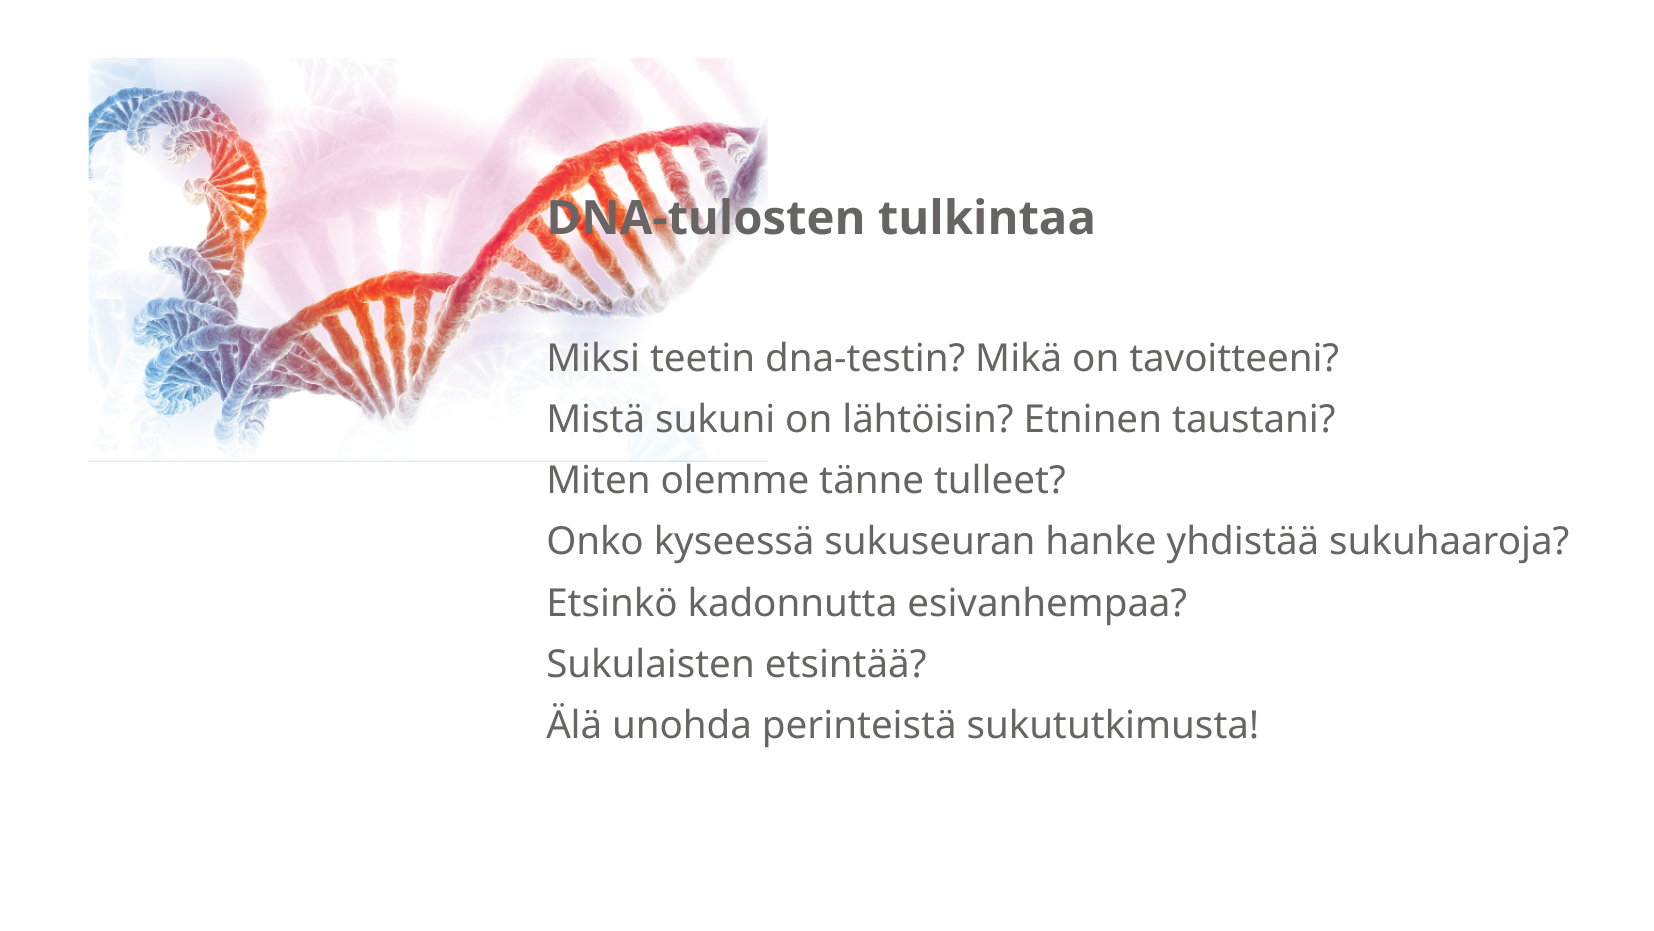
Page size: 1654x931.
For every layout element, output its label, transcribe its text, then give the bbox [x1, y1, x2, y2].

text_box DNA-tulosten tulkintaa Miksi teetin dna-testin? Mikä on tavoitteeni? Mistä sukuni on lähtöisin? Etninen taustani? Miten olemme tänne tulleet? Onko kyseessä sukuseuran hanke yhdistää sukuhaaroja? Etsinkö kadonnutta esivanhempaa? Sukulaisten etsintää? Älä unohda perinteistä sukututkimusta! [531, 177, 1595, 768]
picture [88, 58, 768, 462]
